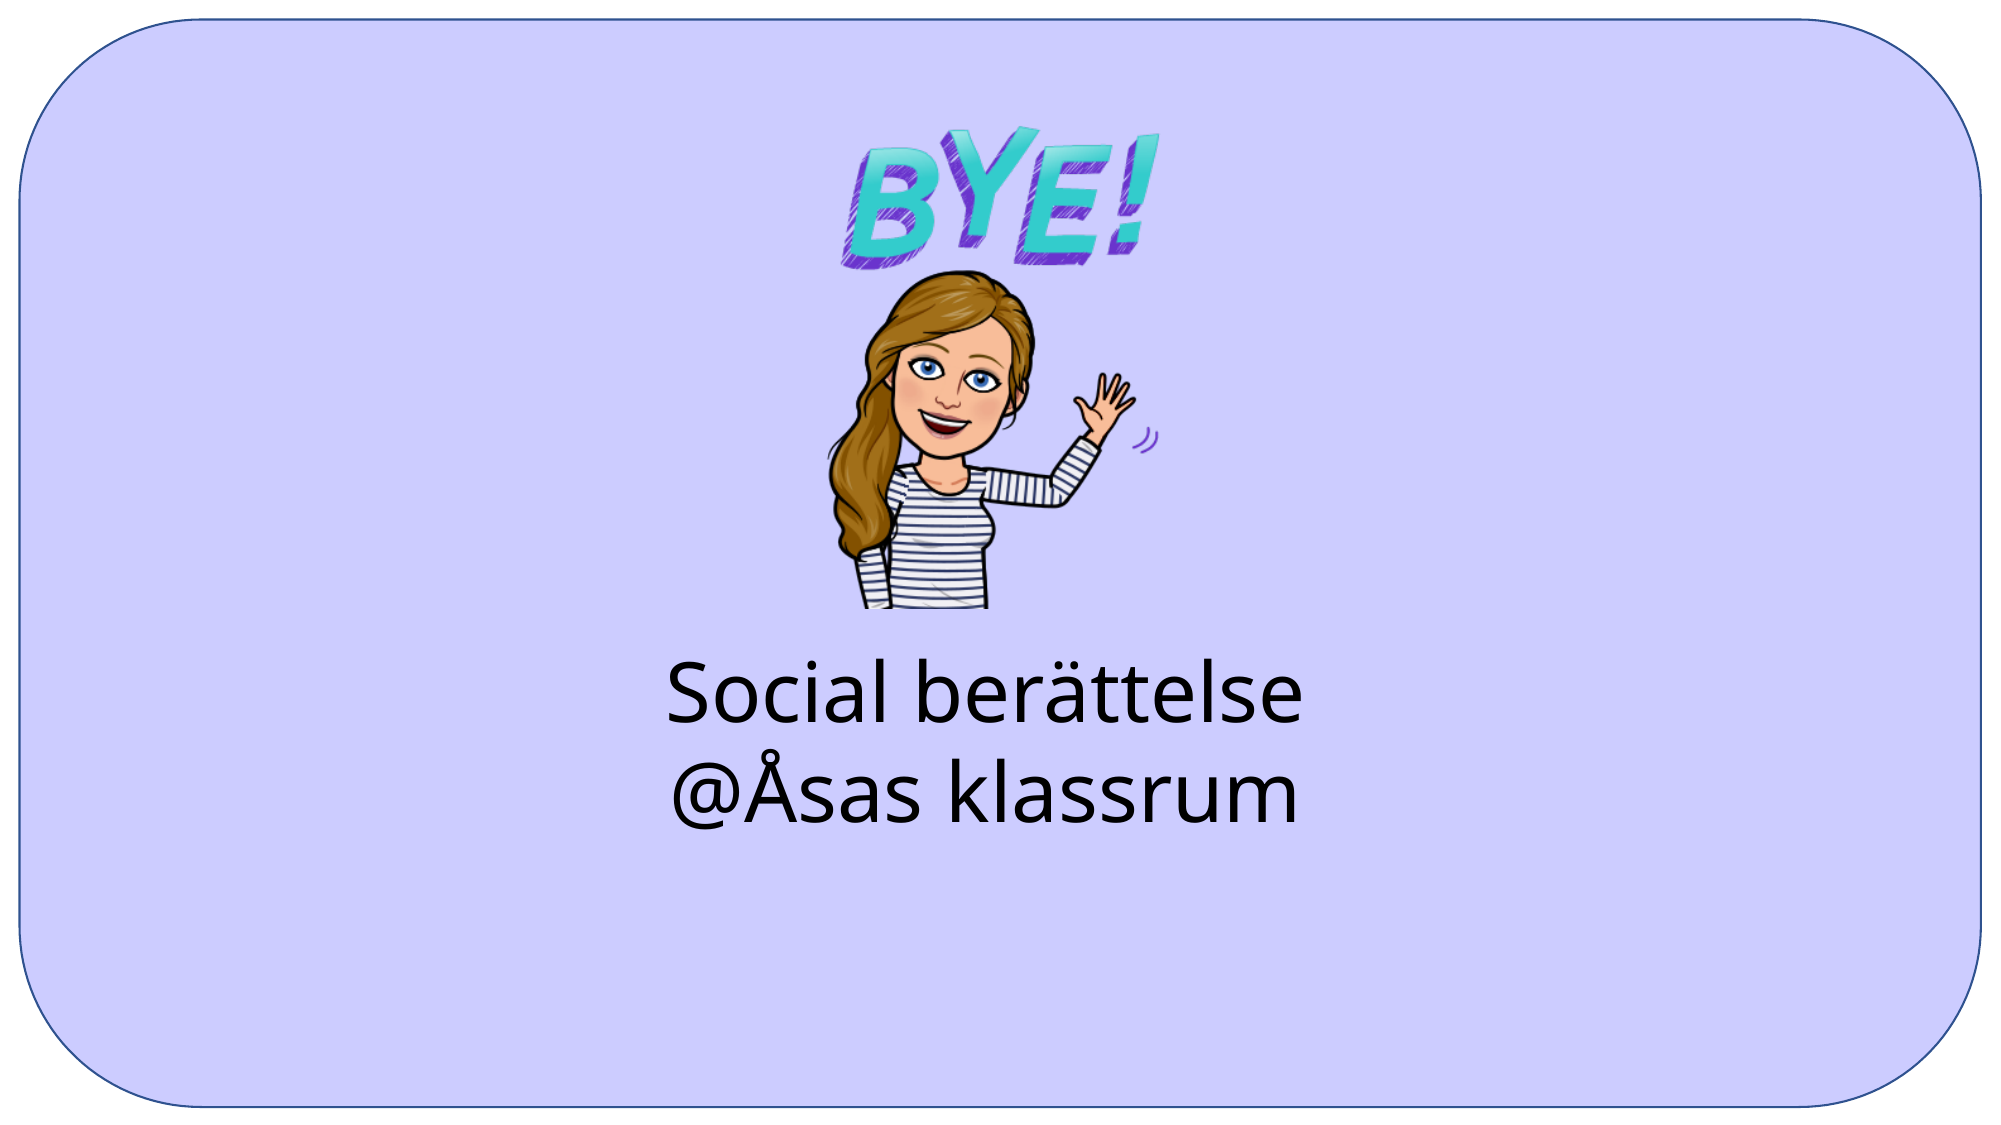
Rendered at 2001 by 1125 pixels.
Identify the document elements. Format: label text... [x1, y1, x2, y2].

text_box Social berättelse @Åsas klassrum [159, 631, 1834, 849]
text_box [19, 19, 1981, 1108]
picture [750, 106, 1250, 609]
